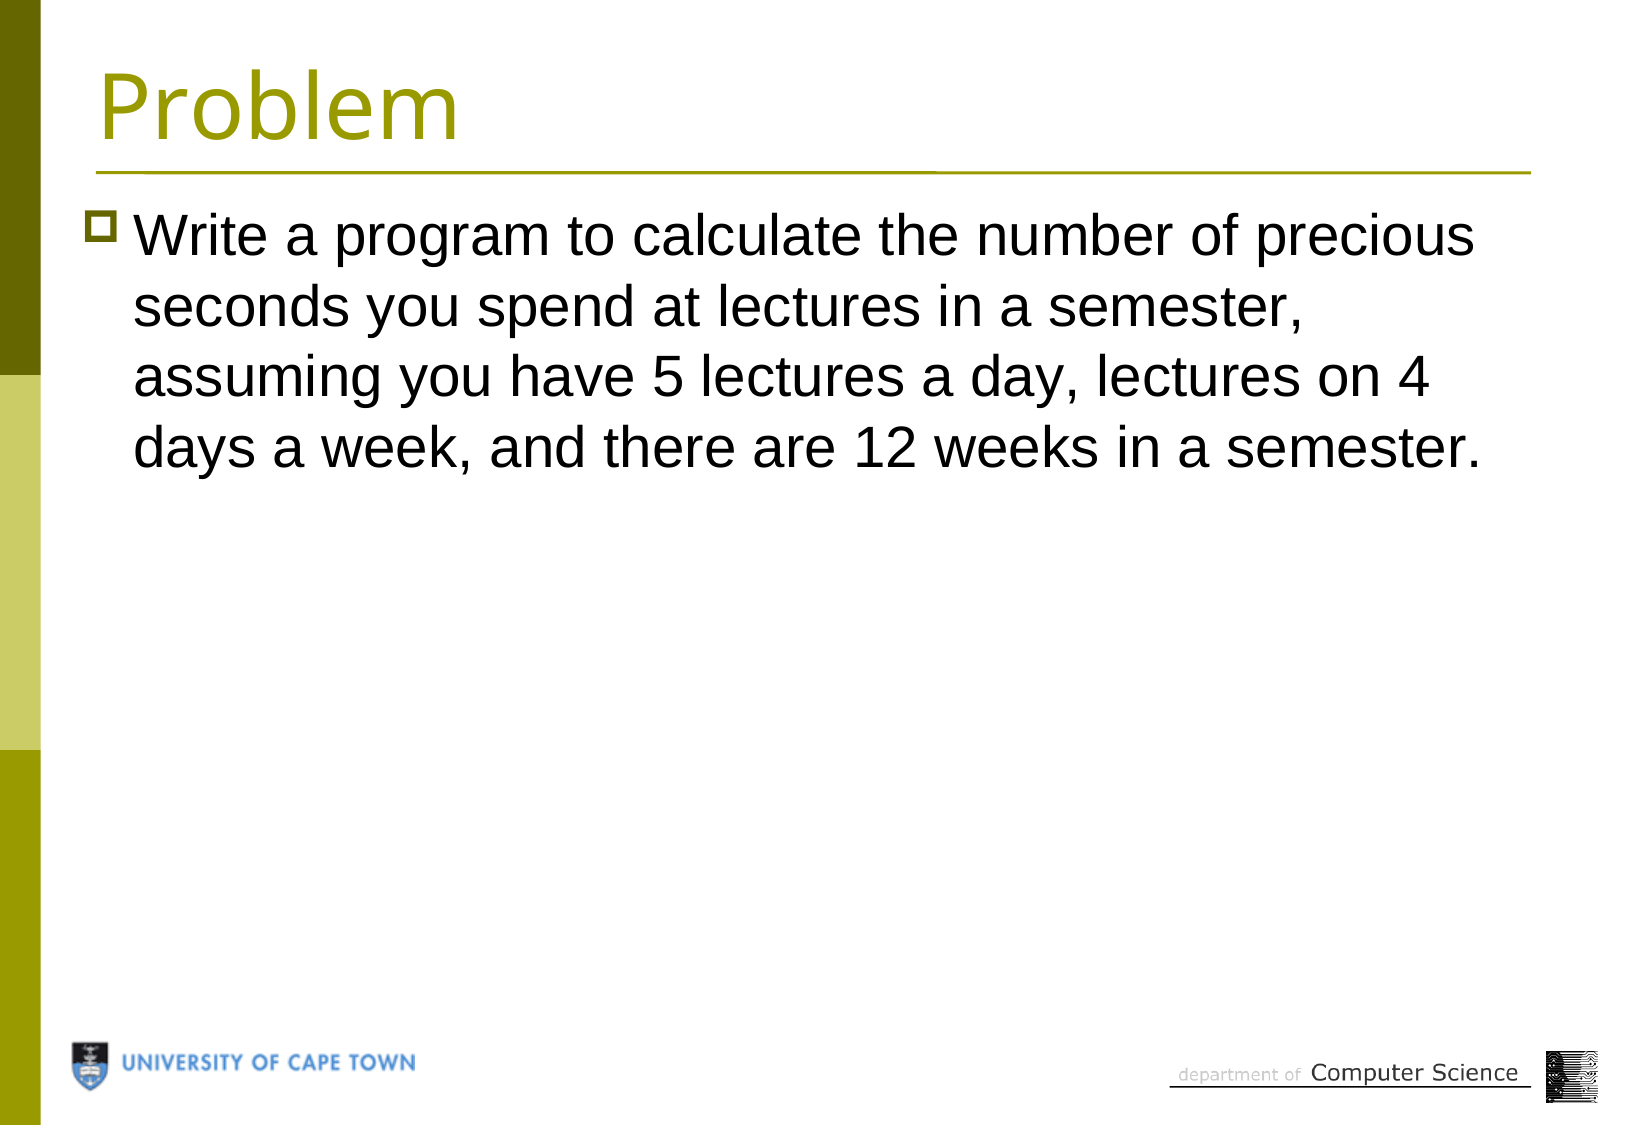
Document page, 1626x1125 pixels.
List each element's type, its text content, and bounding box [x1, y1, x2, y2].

picture [1169, 1043, 1532, 1091]
text_box Write a program to calculate the number of precious seconds you spend at lectures in a semester, assuming you have 5 lectures a day, lectures on 4 days a week, and there are 12 weeks in a semester. [81, 196, 1543, 564]
picture [61, 1024, 415, 1103]
title Problem [81, 37, 1543, 180]
picture [1546, 1051, 1598, 1103]
